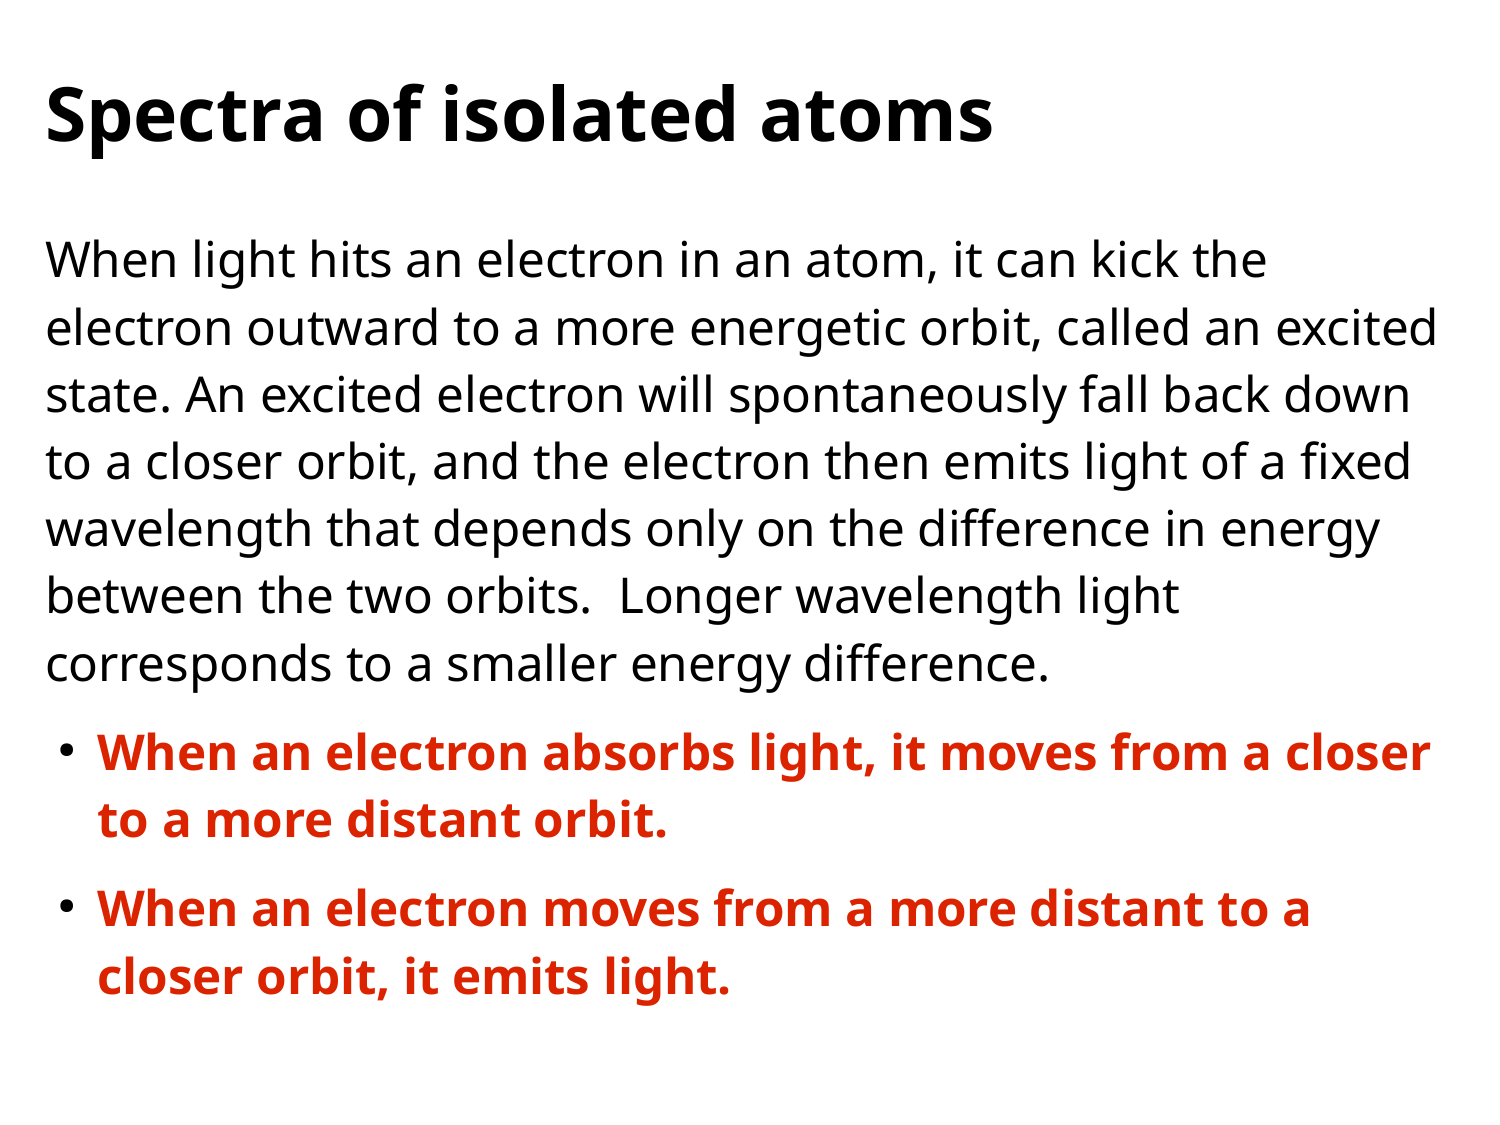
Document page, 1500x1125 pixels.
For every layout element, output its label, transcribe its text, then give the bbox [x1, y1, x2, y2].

list When light hits an electron in an atom, it can kick the electron outward to a more energetic orbit, called an excited state. An excited electron will spontaneously fall back down to a closer orbit, and the electron then emits light of a fixed wavelength that depends only on the difference in energy between the two orbits. Longer wavelength light corresponds to a smaller energy difference. When an electron absorbs light, it moves from a closer to a more distant orbit. When an electron moves from a more distant to a closer orbit, it emits light. [45, 224, 1471, 1066]
title Spectra of isolated atoms [45, 29, 1471, 196]
